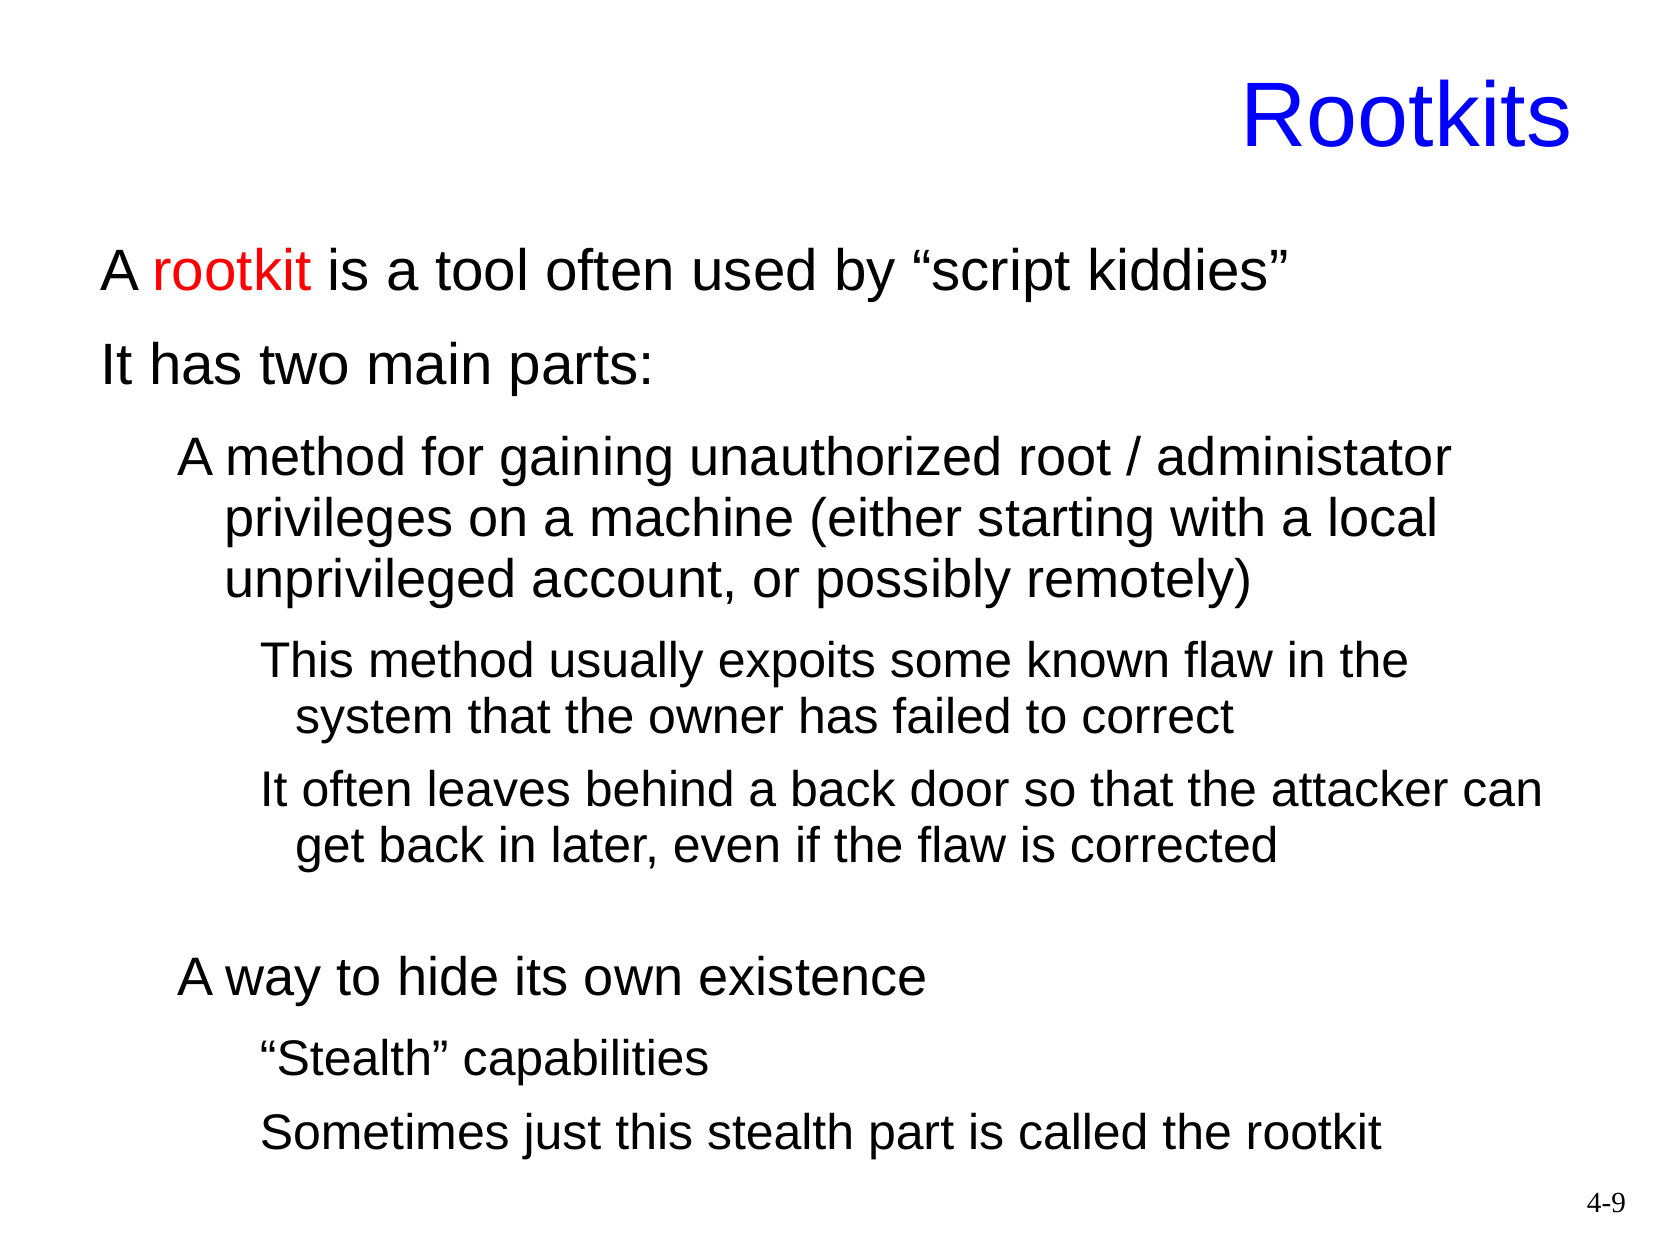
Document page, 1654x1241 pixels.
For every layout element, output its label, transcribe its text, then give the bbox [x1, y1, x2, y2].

title Rootkits [84, 18, 1573, 211]
list A rootkit is a tool often used by “script kiddies” It has two main parts: A method for gaining unauthorized root / administator privileges on a machine (either starting with a local unprivileged account, or possibly remotely) This method usually expoits some known flaw in the system that the owner has failed to correct It often leaves behind a back door so that the attacker can get back in later, even if the flaw is corrected A way to hide its own existence “Stealth” capabilities Sometimes just this stealth part is called the rootkit [82, 237, 1571, 1160]
